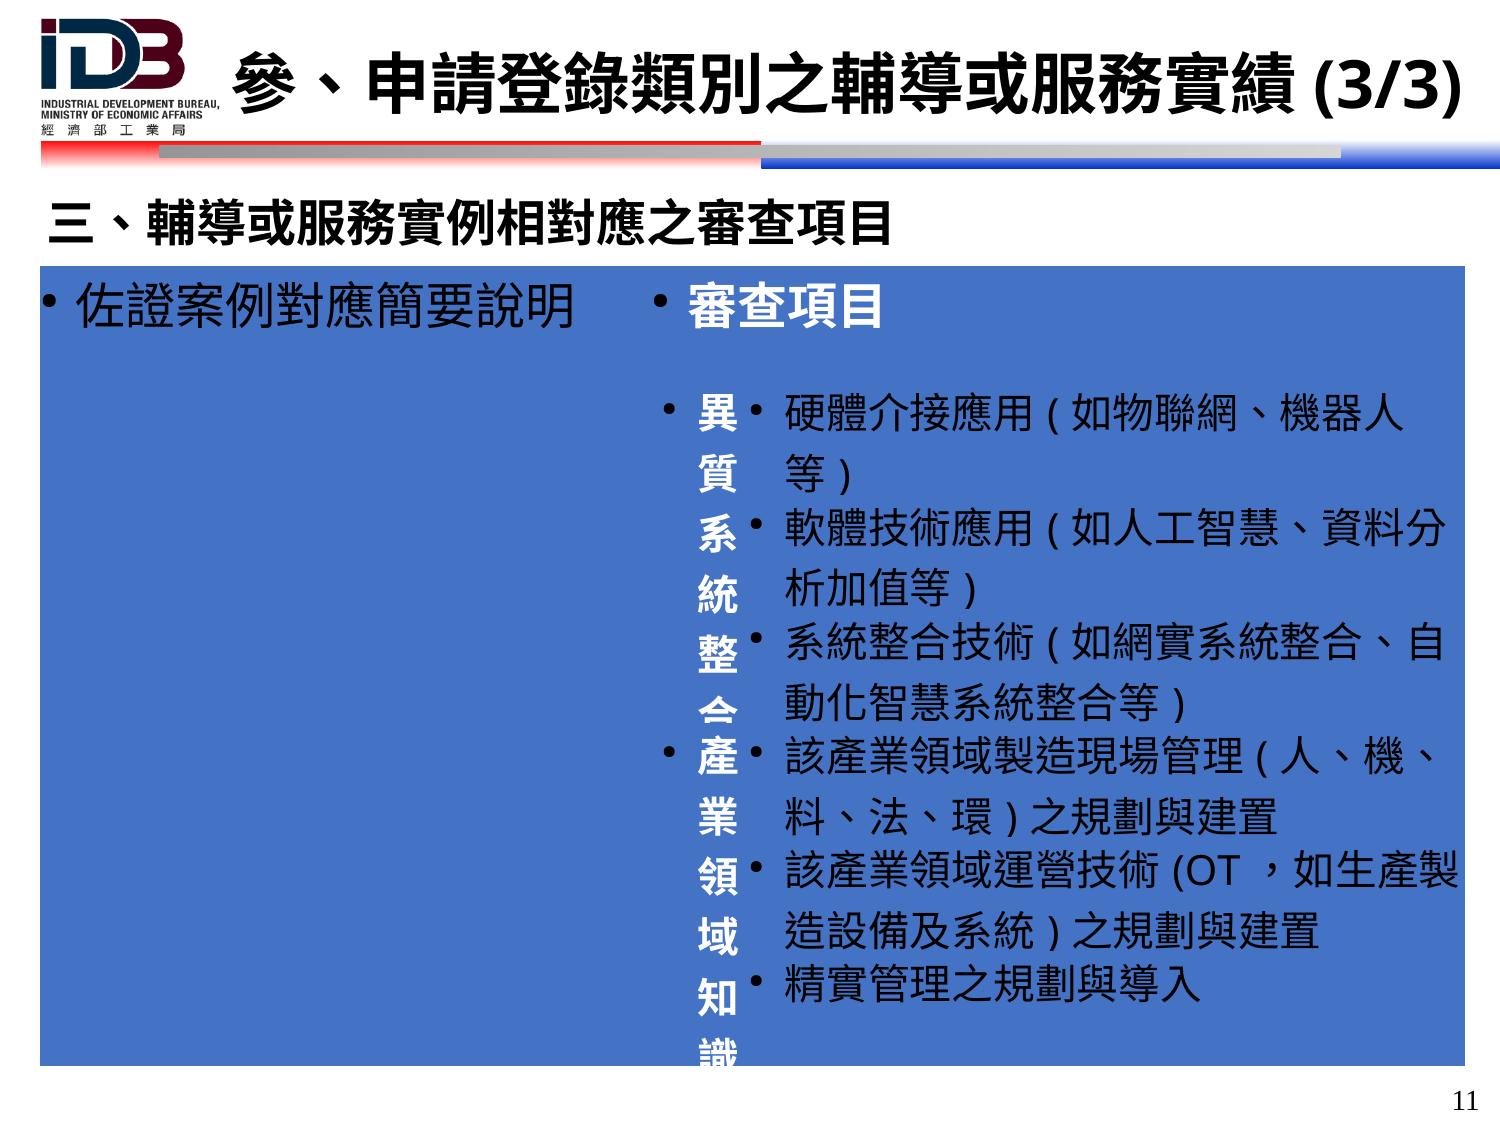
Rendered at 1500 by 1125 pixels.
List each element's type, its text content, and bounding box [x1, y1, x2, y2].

table_cell 系統整合技術(如網實系統整合、自動化智慧系統整合等) [749, 609, 1465, 723]
table_cell [40, 951, 652, 1066]
table_cell [40, 495, 652, 609]
table_cell [40, 837, 652, 951]
text_box [159, 146, 1341, 158]
table_cell 軟體技術應用(如人工智慧、資料分析加值等) [749, 495, 1465, 609]
table_cell 精實管理之規劃與導入 [749, 951, 1465, 1066]
table_header 佐證案例對應簡要說明 [40, 266, 652, 380]
table_cell 該產業領域運營技術(OT，如生產製造設備及系統)之規劃與建置 [749, 837, 1465, 951]
text_box 三、輔導或服務實例相對應之審查項目 [31, 183, 1456, 282]
table_cell 該產業領域製造現場管理(人、機、料、法、環)之規劃與建置 [749, 723, 1465, 837]
table_cell [40, 380, 652, 495]
table_header 審查項目 [652, 266, 1465, 380]
table_cell 異質系統整合 [652, 380, 749, 723]
text_box 參、申請登錄類別之輔導或服務實績(3/3) [205, 34, 1488, 131]
table_cell [40, 723, 652, 837]
table_cell 產業領域知識 [652, 723, 749, 1066]
table_cell 硬體介接應用(如物聯網、機器人等) [749, 380, 1465, 495]
table_cell [40, 609, 652, 723]
